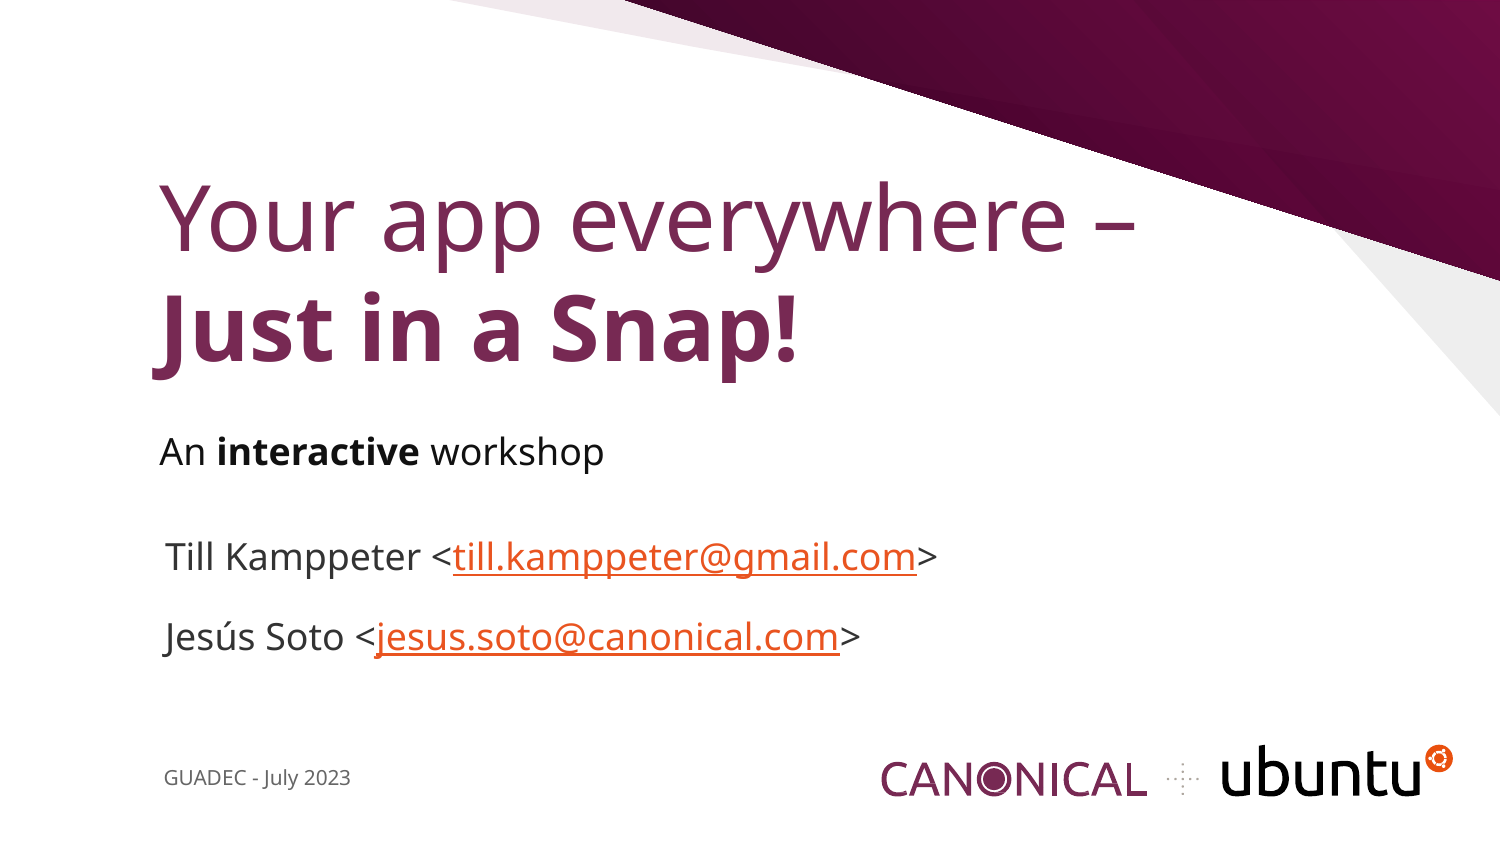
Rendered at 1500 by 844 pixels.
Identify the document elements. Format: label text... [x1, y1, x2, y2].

subtitle GUADEC - July 2023 [152, 754, 695, 821]
title Your app everywhere – Just in a Snap! An interactive workshop [159, 101, 1341, 473]
subtitle Till Kamppeter <till.kamppeter@gmail.com> Jesús Soto <jesus.soto@canonical.com> [164, 525, 1239, 674]
